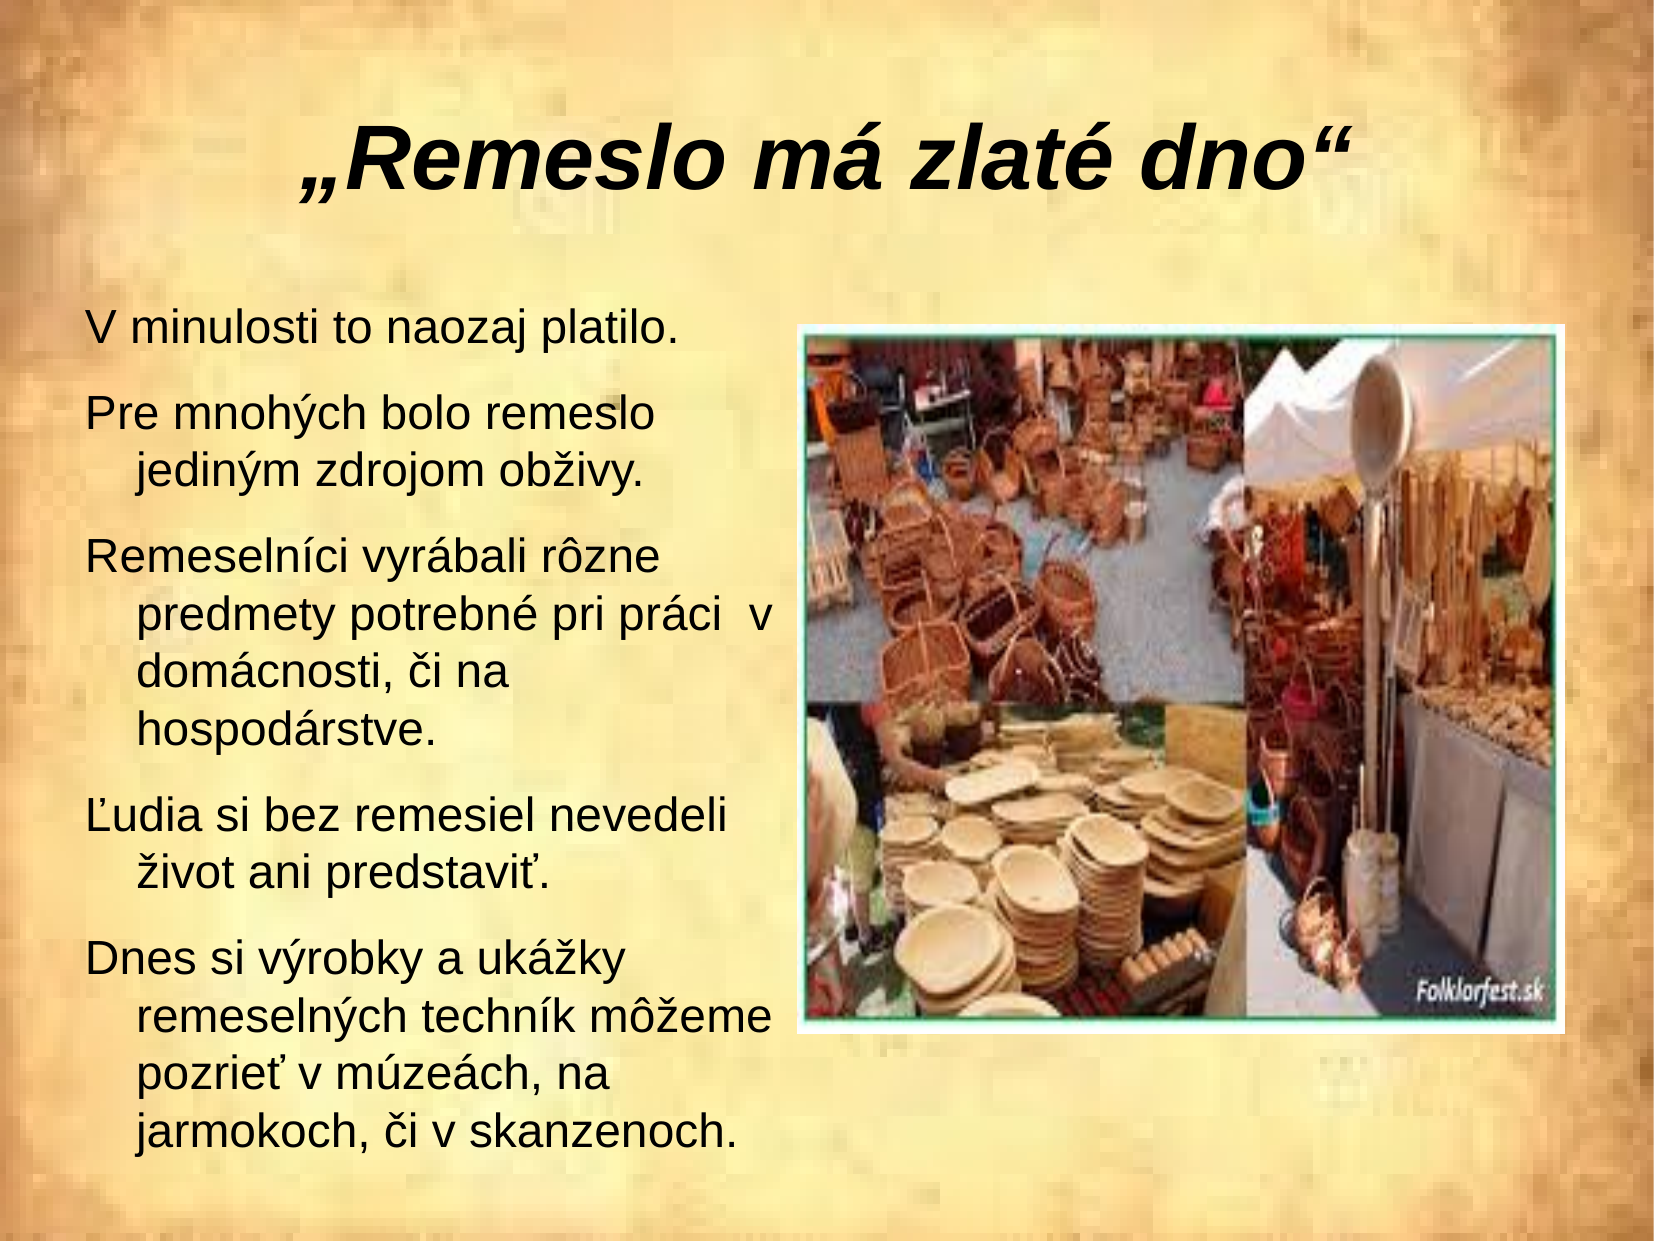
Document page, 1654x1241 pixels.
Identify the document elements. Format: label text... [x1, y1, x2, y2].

list V minulosti to naozaj platilo. Pre mnohých bolo remeslo jediným zdrojom obživy. Remeselníci vyrábali rôzne predmety potrebné pri práci v domácnosti, či na hospodárstve. Ľudia si bez remesiel nevedeli život ani predstaviť. Dnes si výrobky a ukážky remeselných techník môžeme pozrieť v múzeách, na jarmokoch, či v skanzenoch. [0, 295, 798, 1241]
picture [797, 324, 1565, 1034]
title „Remeslo má zlaté dno“ [82, 49, 1571, 257]
